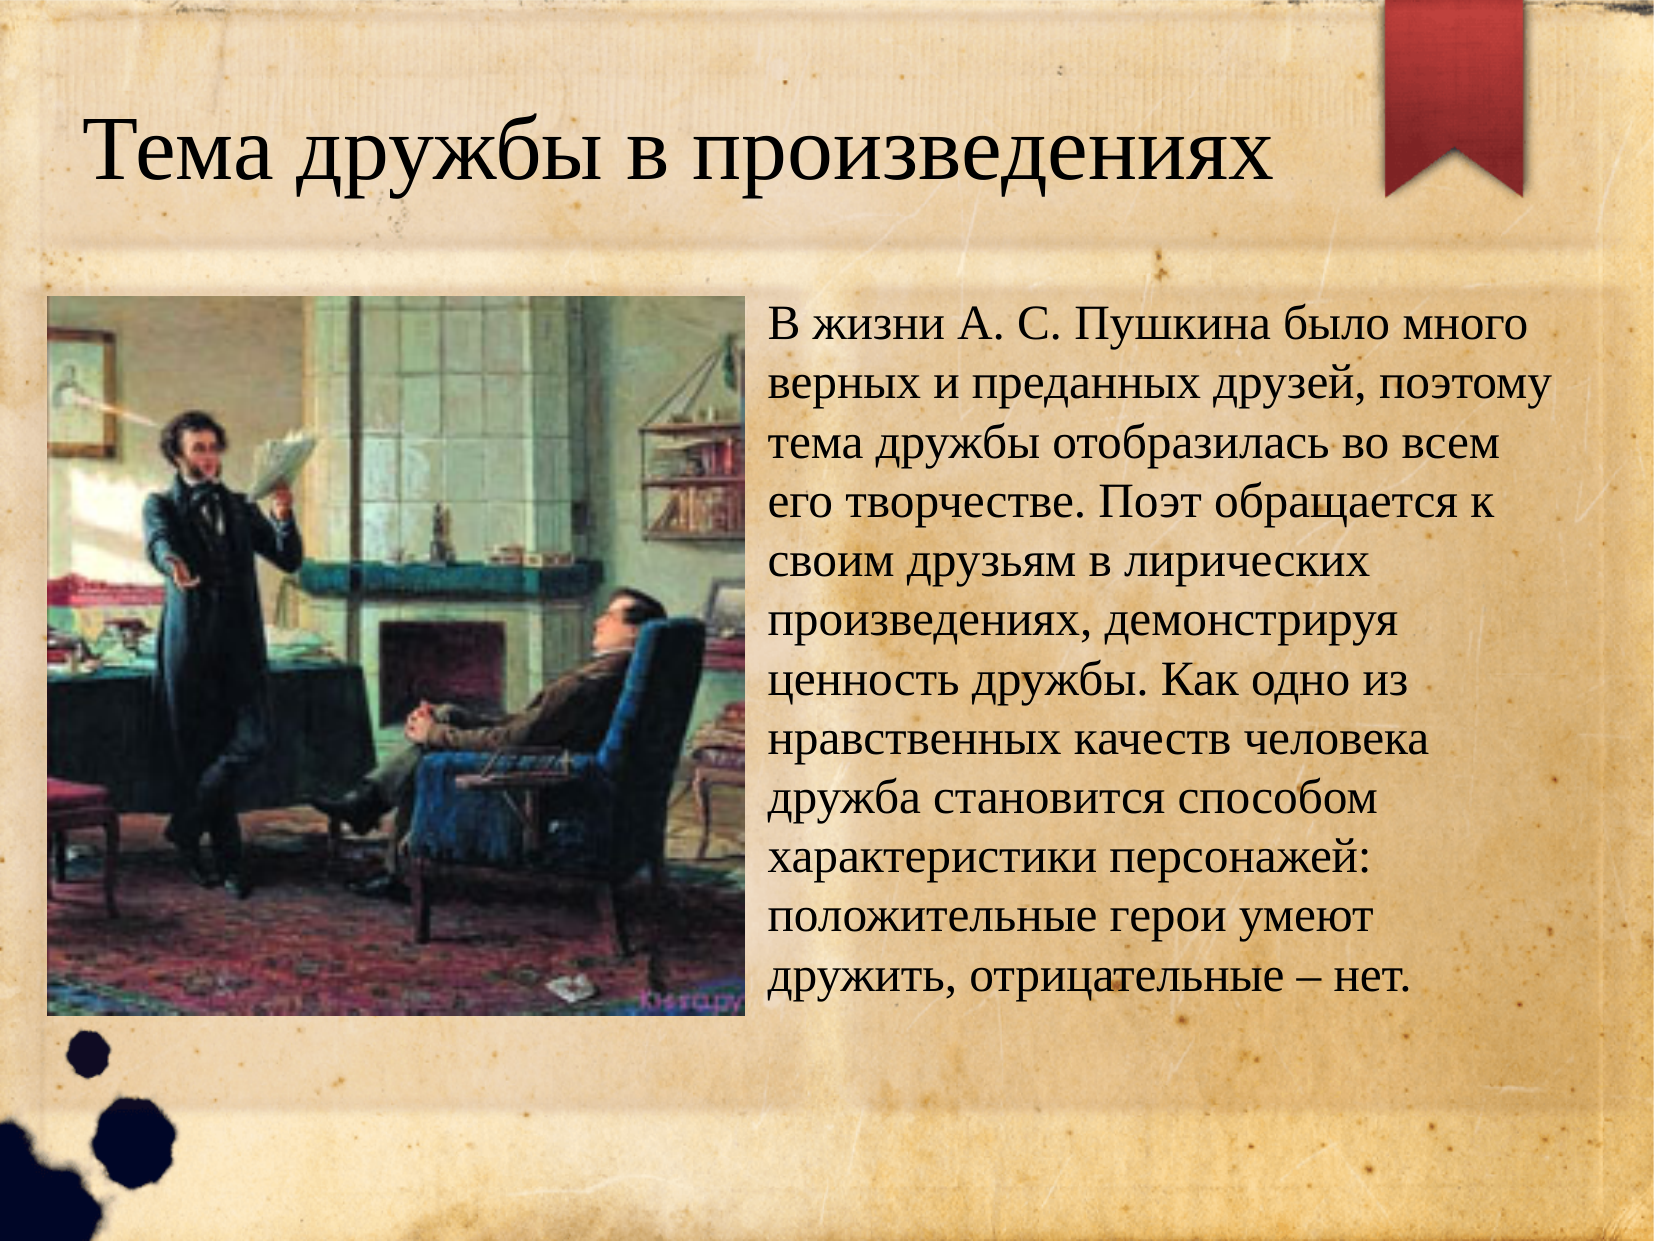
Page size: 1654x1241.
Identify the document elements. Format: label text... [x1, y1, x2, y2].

picture [47, 296, 745, 1016]
title Тема дружбы в произведениях [82, 49, 1347, 237]
list В жизни А. С. Пушкина было много верных и преданных друзей, поэтому тема дружбы отобразилась во всем его творчестве. Поэт обращается к своим друзьям в лирических произведениях, демонстрируя ценность дружбы. Как одно из нравственных качеств человека дружба становится способом характеристики персонажей: положительные герои умеют дружить, отрицательные – нет. [767, 290, 1571, 1010]
